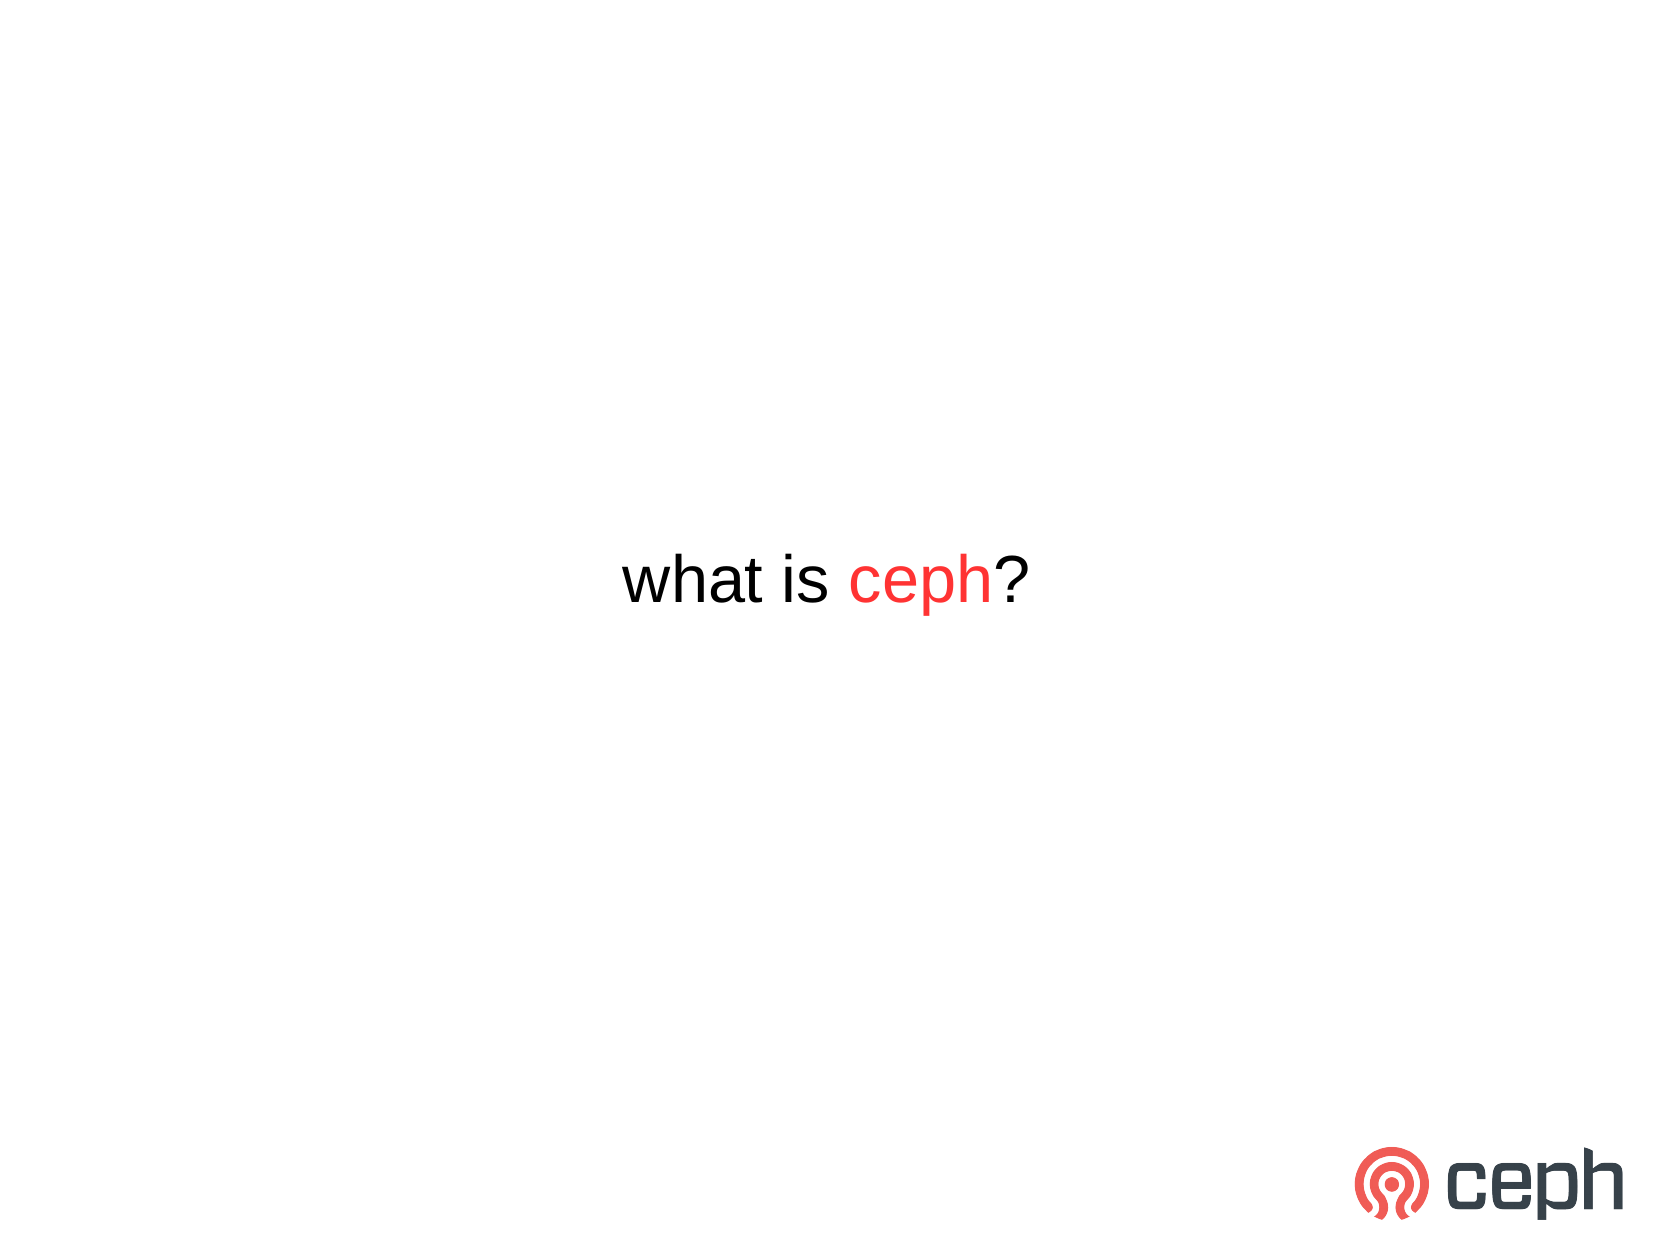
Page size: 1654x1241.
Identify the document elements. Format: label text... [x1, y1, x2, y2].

picture [1308, 1100, 1654, 1241]
subtitle what is ceph? [82, 49, 1571, 1109]
